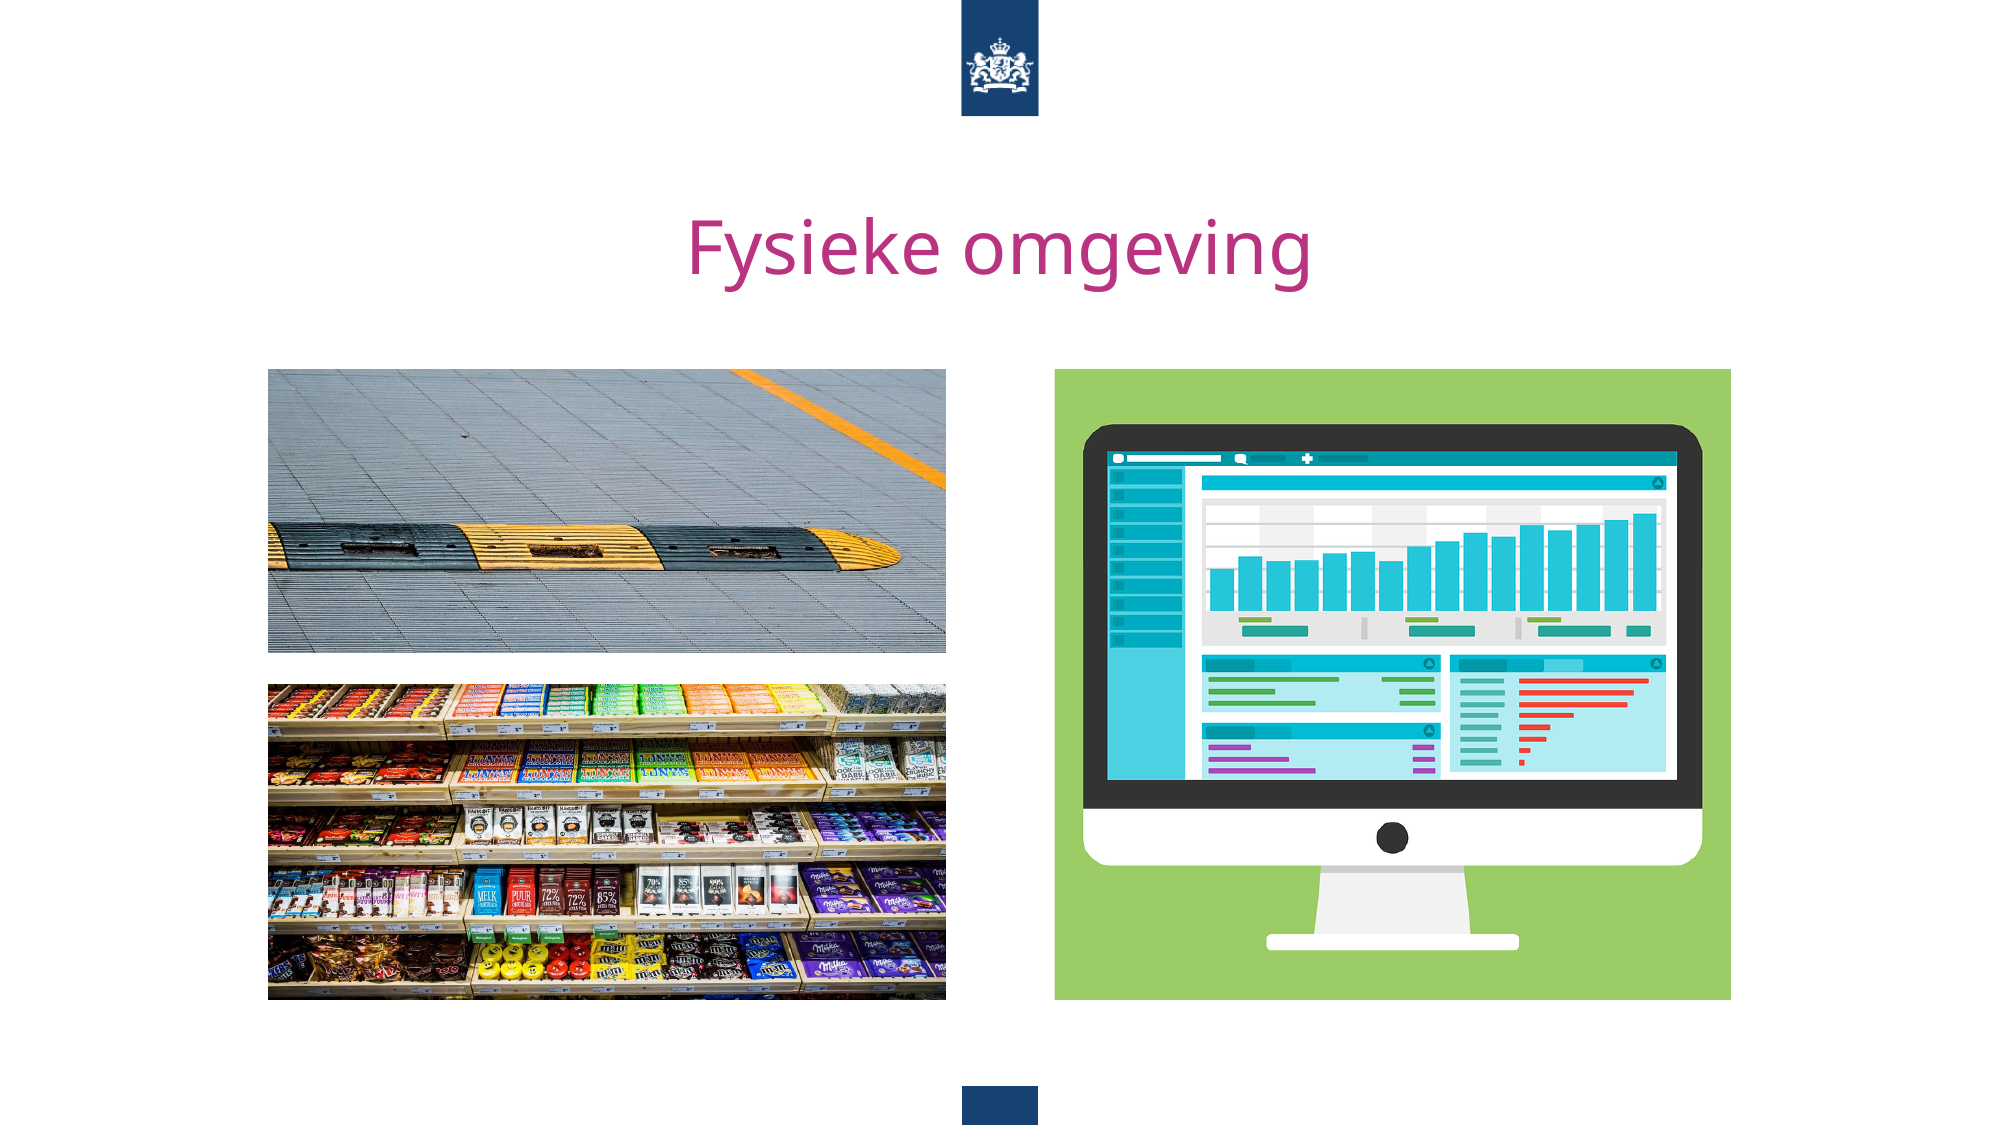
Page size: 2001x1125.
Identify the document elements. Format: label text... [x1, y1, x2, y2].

picture [1054, 369, 1731, 1000]
picture [268, 684, 946, 1001]
picture [268, 369, 946, 653]
title Fysieke omgeving [104, 172, 1897, 329]
